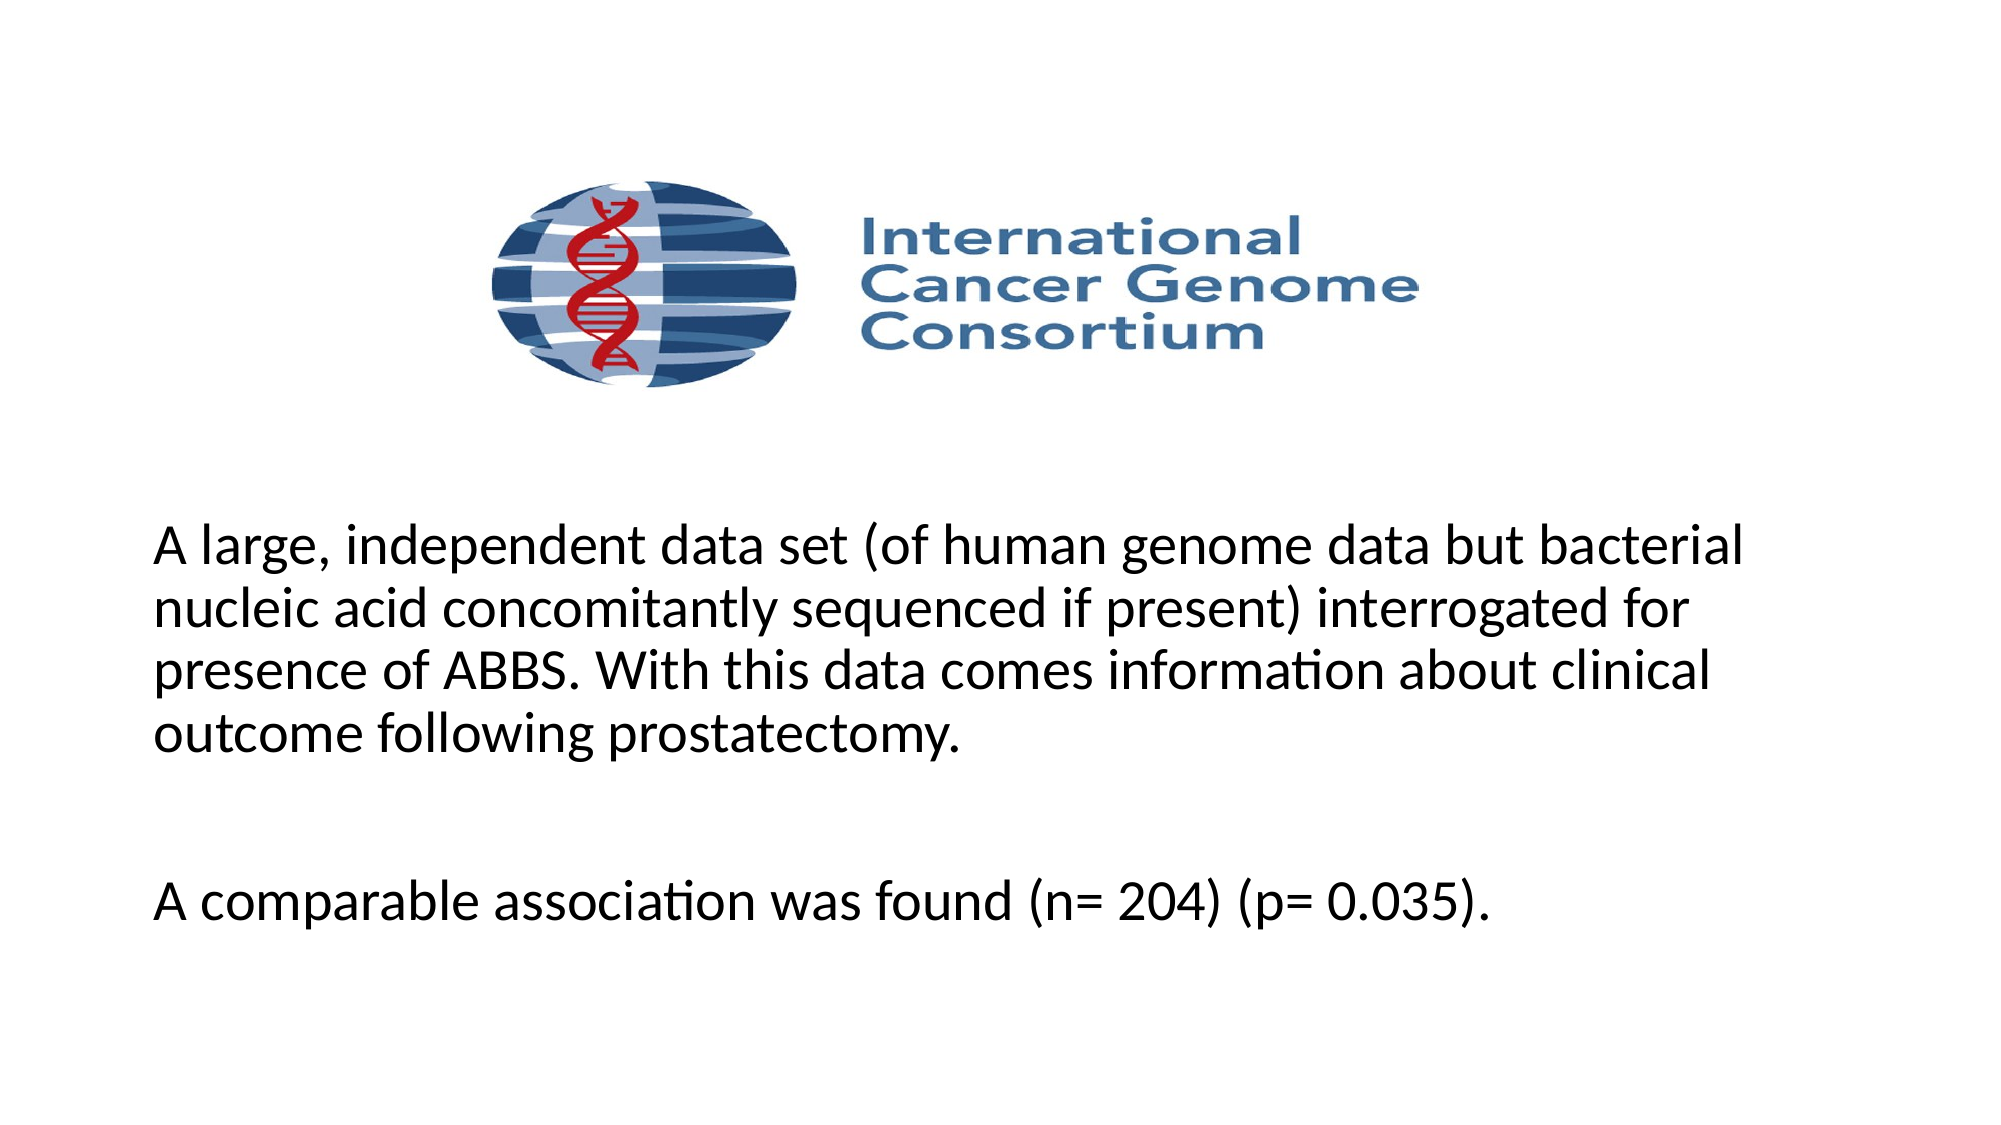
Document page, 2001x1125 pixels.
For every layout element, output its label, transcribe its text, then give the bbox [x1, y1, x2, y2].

list A large, independent data set (of human genome data but bacterial nucleic acid concomitantly sequenced if present) interrogated for presence of ABBS. With this data comes information about clinical outcome following prostatectomy. A comparable association was found (n= 204) (p= 0.035). [138, 506, 1864, 1020]
picture [446, 135, 1467, 433]
